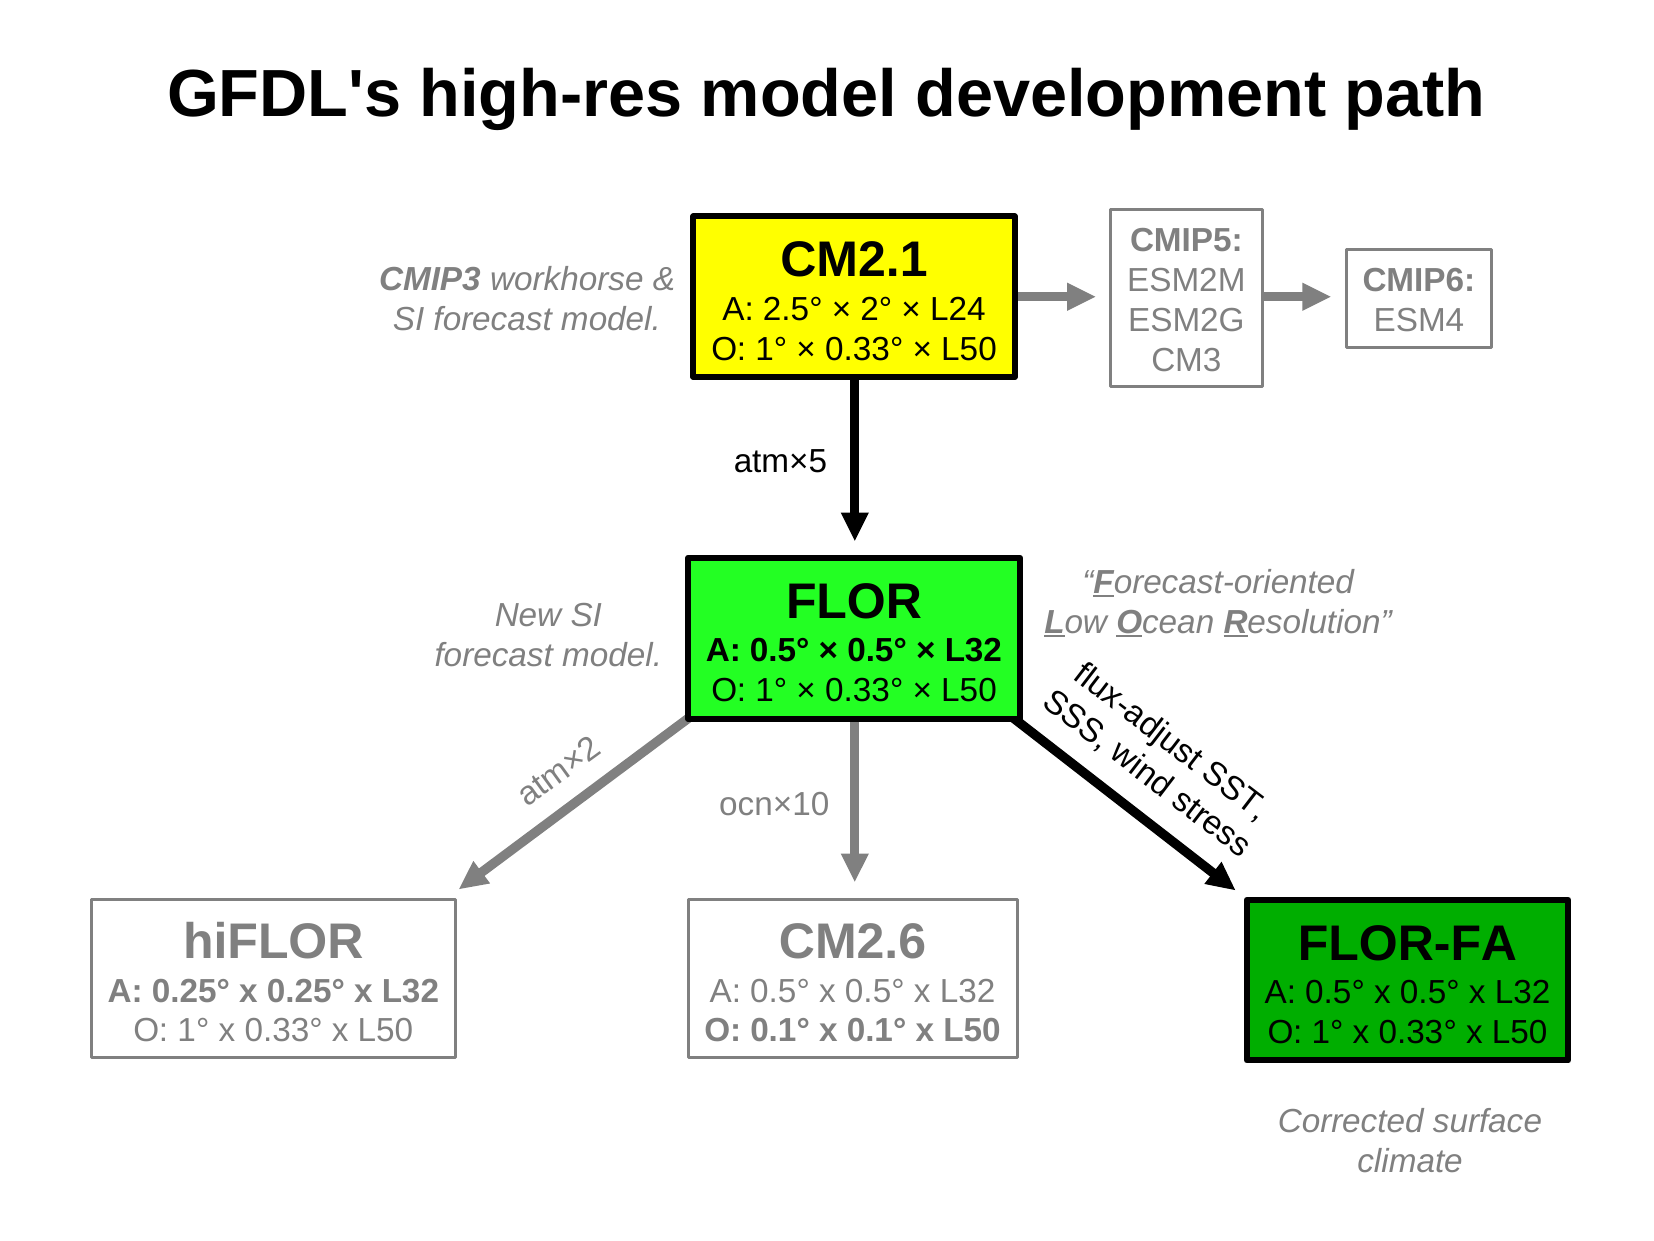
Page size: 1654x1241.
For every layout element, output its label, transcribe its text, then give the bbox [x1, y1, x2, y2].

text_box FLOR-FA A: 0.5° x 0.5° x L32 O: 1° x 0.33° x L50 [1246, 899, 1569, 1061]
text_box CM2.6 A: 0.5° x 0.5° x L32 O: 0.1° x 0.1° x L50 [688, 899, 1018, 1058]
text_box New SI forecast model. [419, 585, 678, 681]
text_box hiFLOR A: 0.25° x 0.25° x L32 O: 1° x 0.33° x L50 [91, 899, 456, 1058]
text_box GFDL's high-res model development path [39, 38, 1615, 131]
text_box ocn×10 [704, 774, 854, 830]
text_box CMIP6: ESM4 [1346, 249, 1492, 348]
text_box atm×5 [718, 431, 849, 487]
text_box “Forecast-oriented Low Ocean Resolution” [1029, 552, 1407, 648]
text_box flux-adjust SST, SSS, wind stress [1023, 648, 1302, 879]
text_box FLOR A: 0.5° × 0.5° × L32 O: 1° × 0.33° × L50 [687, 557, 1021, 719]
text_box atm×2 [491, 710, 624, 828]
text_box CMIP3 workhorse & SI forecast model. [364, 249, 691, 345]
text_box Corrected surface climate [1263, 1091, 1558, 1187]
text_box CMIP5: ESM2M ESM2G CM3 [1110, 209, 1263, 387]
text_box CM2.1 A: 2.5° × 2° × L24 O: 1° × 0.33° × L50 [693, 216, 1015, 378]
